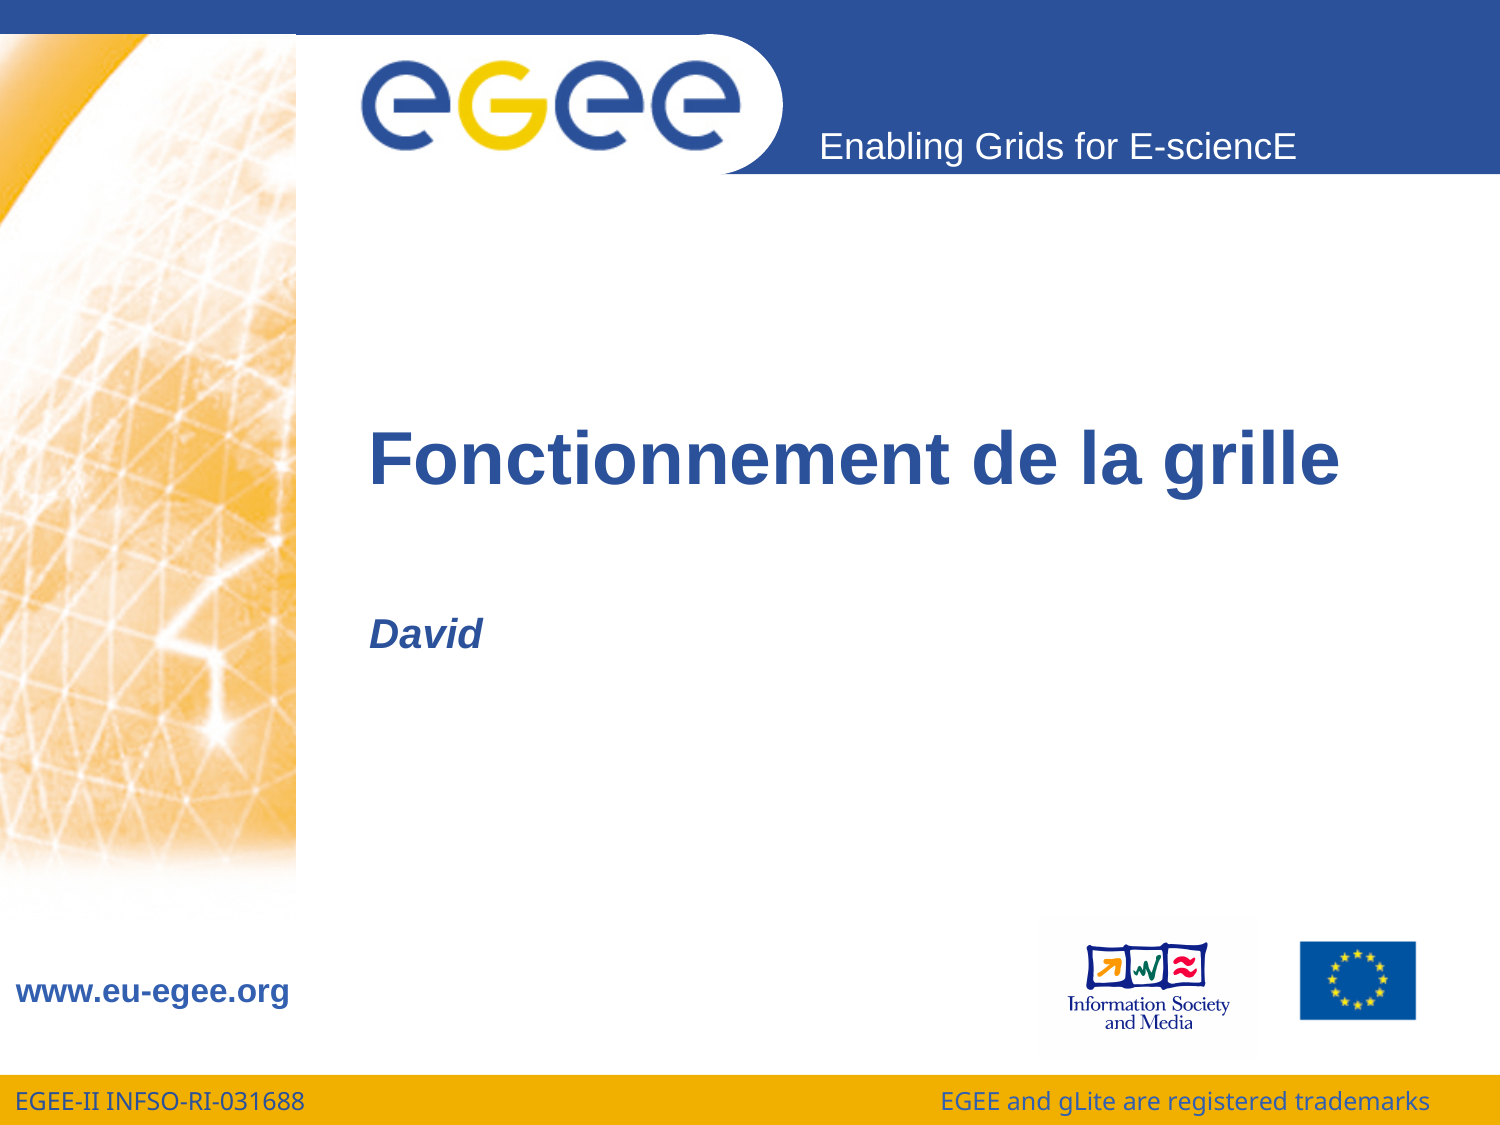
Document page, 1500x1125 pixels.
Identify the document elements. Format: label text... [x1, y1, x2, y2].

subtitle David [354, 603, 1424, 833]
picture [1291, 934, 1424, 1028]
picture [1038, 917, 1258, 1059]
picture [0, 34, 296, 921]
picture [355, 56, 748, 154]
title Fonctionnement de la grille [353, 409, 1423, 586]
